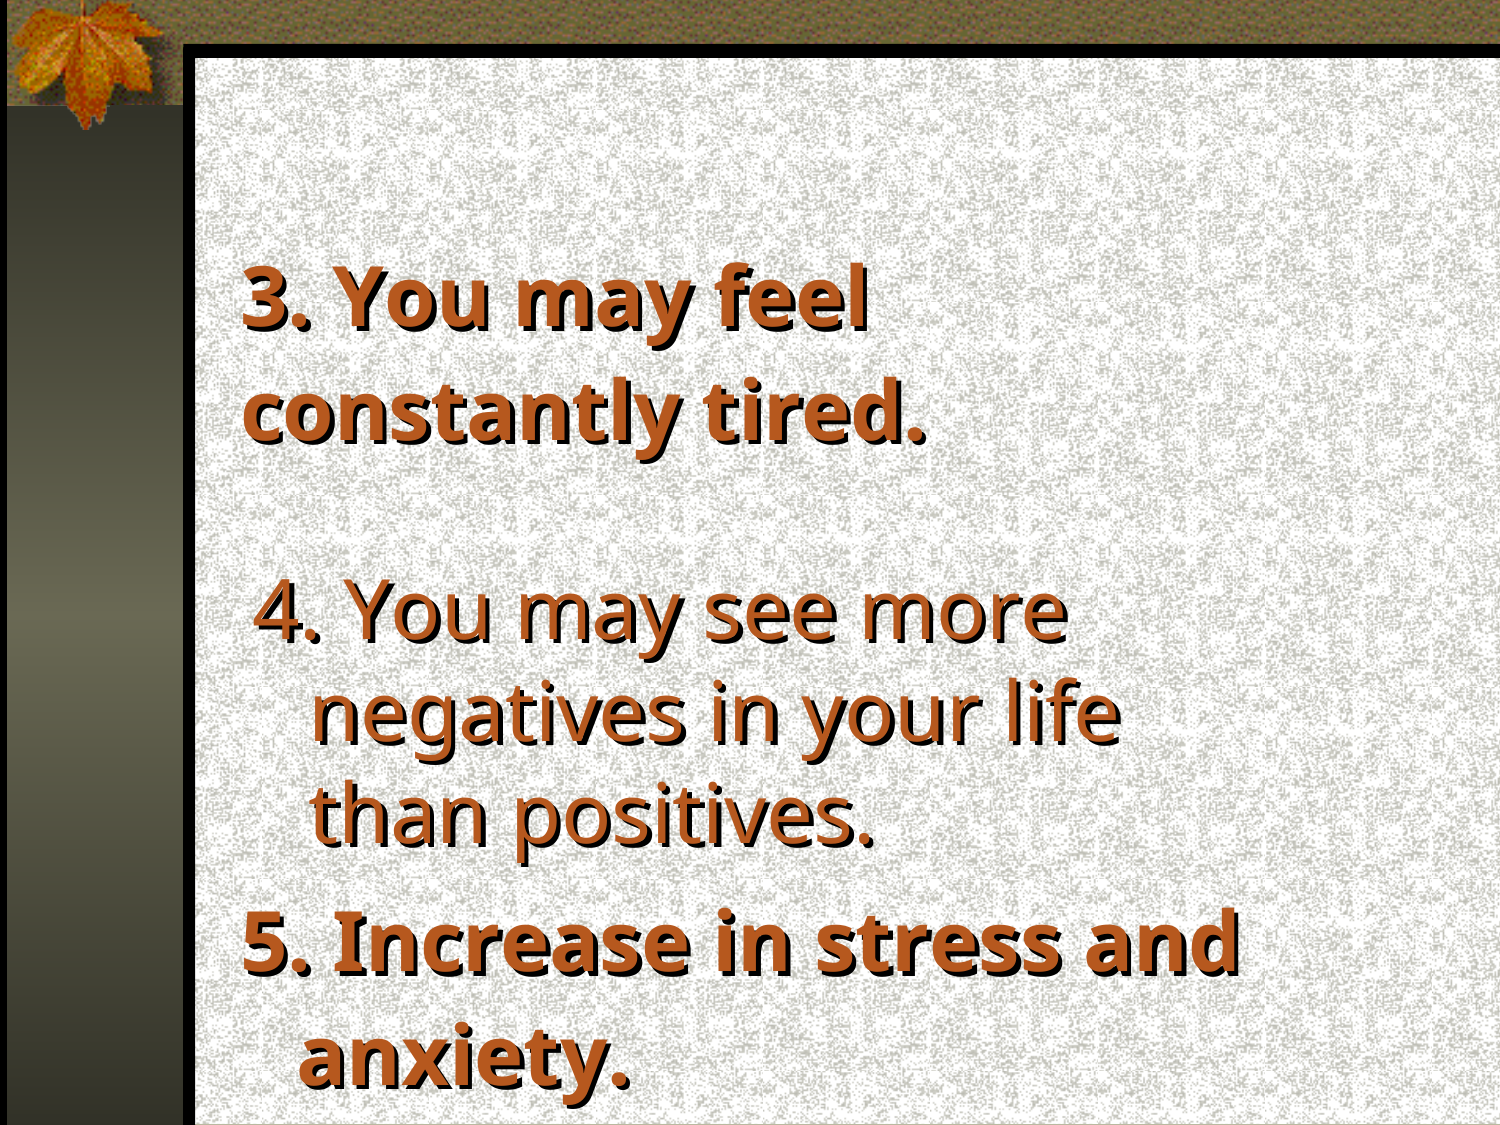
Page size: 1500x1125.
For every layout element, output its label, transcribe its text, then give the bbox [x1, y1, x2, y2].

picture [196, 58, 1500, 1124]
title 3. You may feel constantly tired. [224, 138, 1400, 462]
list 4. You may see more negatives in your life than positives. [237, 549, 1463, 843]
picture [7, 0, 1500, 130]
list 5. Increase in stress and anxiety. [225, 875, 1438, 1101]
